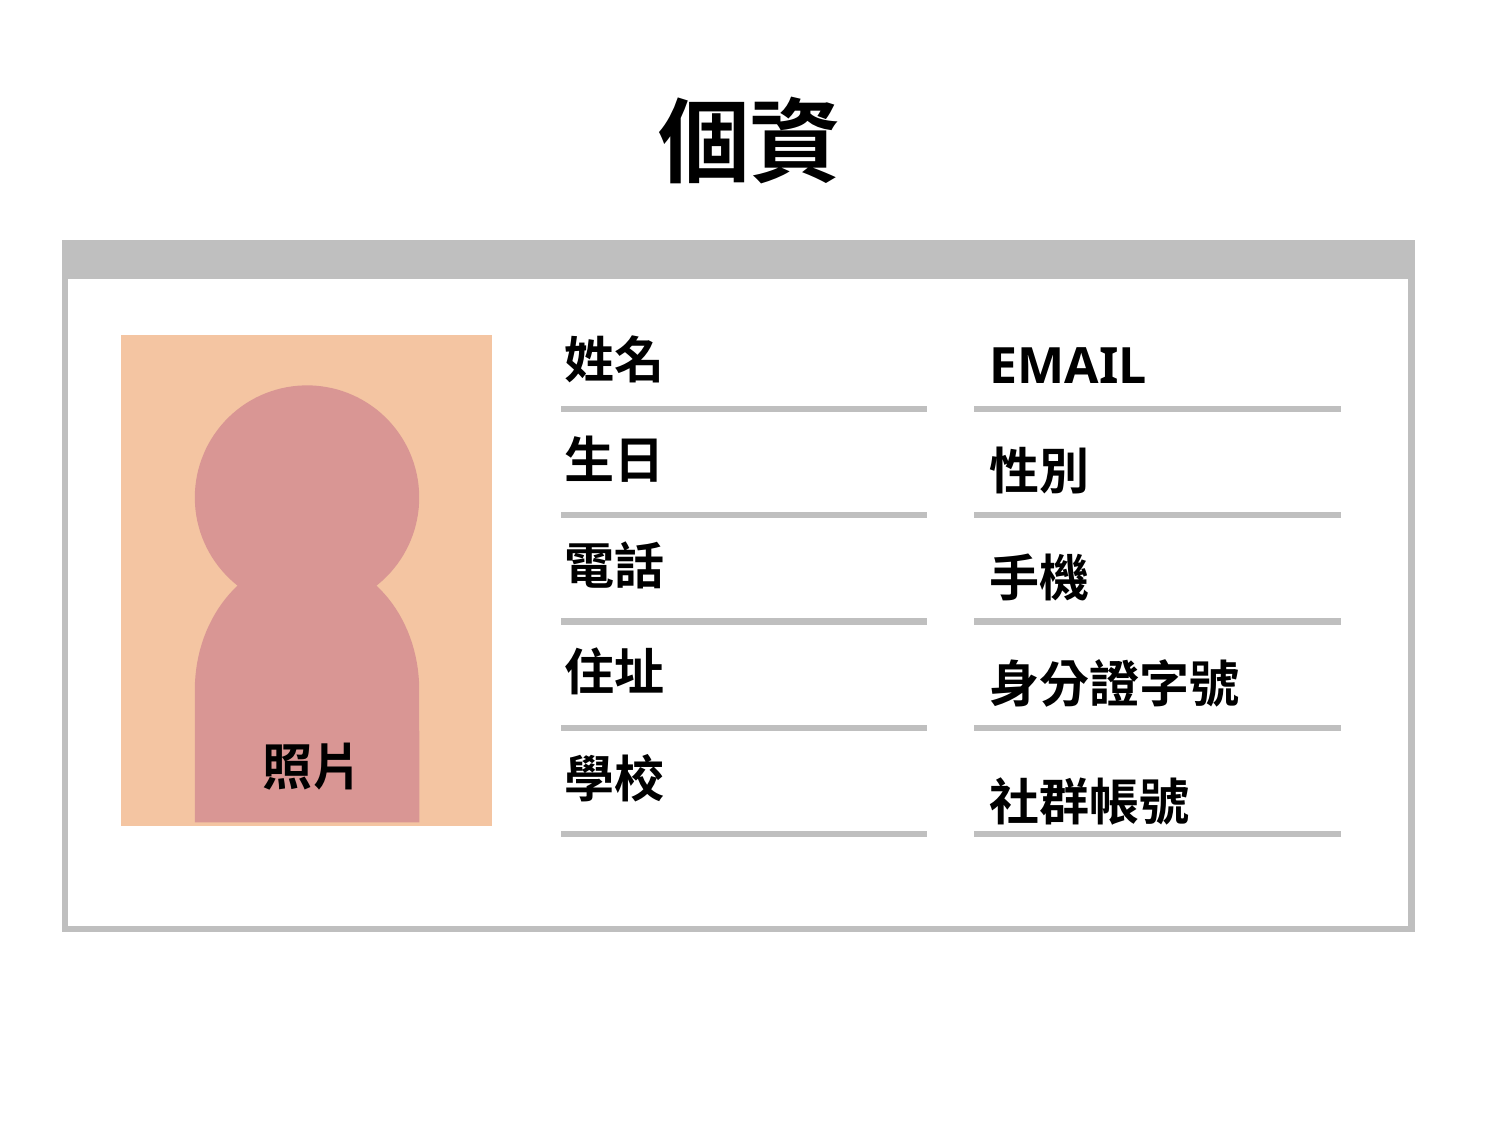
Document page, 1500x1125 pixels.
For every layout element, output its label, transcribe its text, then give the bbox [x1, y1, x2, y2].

text_box [65, 243, 1411, 929]
text_box 電話 [549, 527, 786, 603]
text_box 學校 [549, 739, 786, 816]
text_box 生日 [549, 420, 786, 497]
text_box 照片 [194, 727, 432, 804]
text_box EMAIL [974, 326, 1211, 402]
text_box 手機 [974, 538, 1211, 615]
title 個資 [75, 45, 1426, 233]
text_box 身分證字號 [974, 645, 1282, 721]
text_box 姓名 [549, 321, 786, 398]
text_box 住址 [549, 633, 786, 710]
text_box 社群帳號 [974, 763, 1282, 839]
text_box 性別 [974, 432, 1211, 509]
